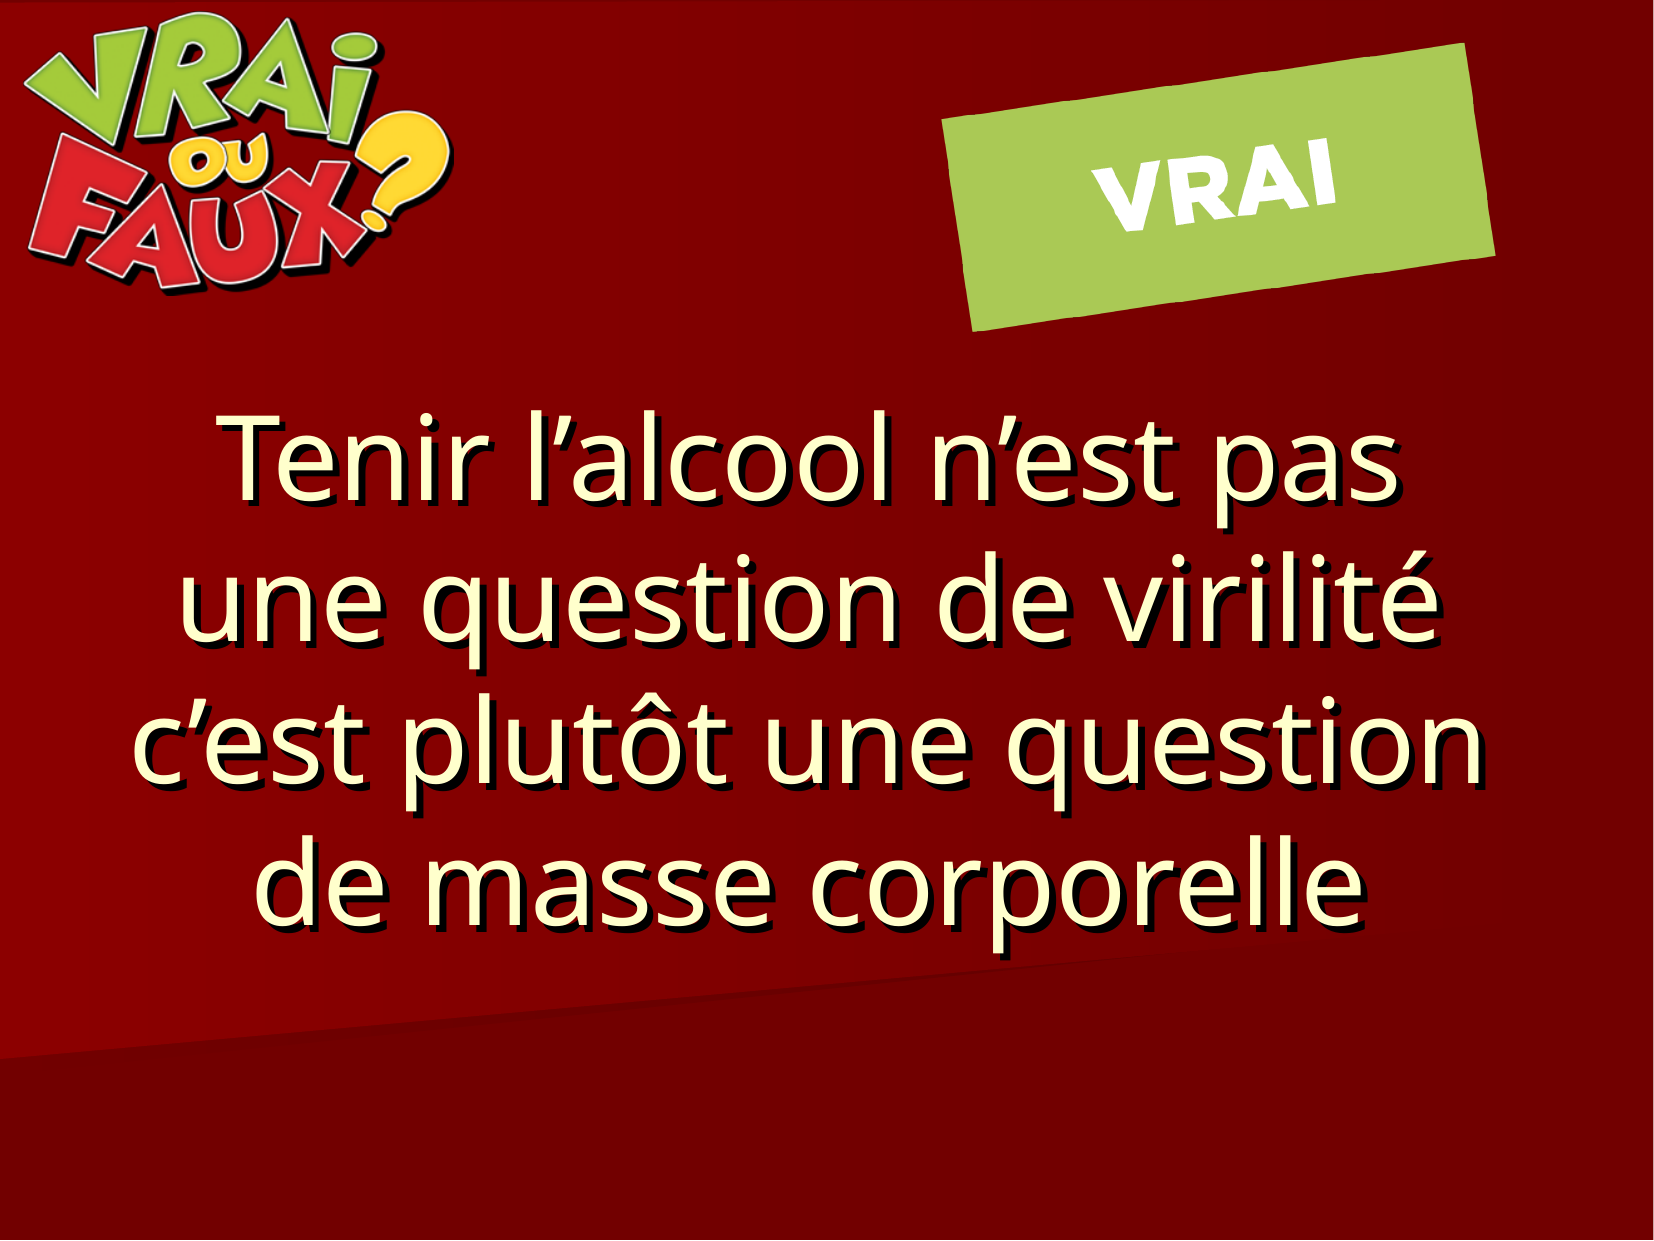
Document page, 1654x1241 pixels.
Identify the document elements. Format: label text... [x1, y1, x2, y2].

picture [921, 0, 1515, 375]
title Tenir l’alcool n’est pas une question de virilité c’est plutôt une question de masse corporelle [106, 374, 1512, 957]
picture [23, 11, 454, 296]
